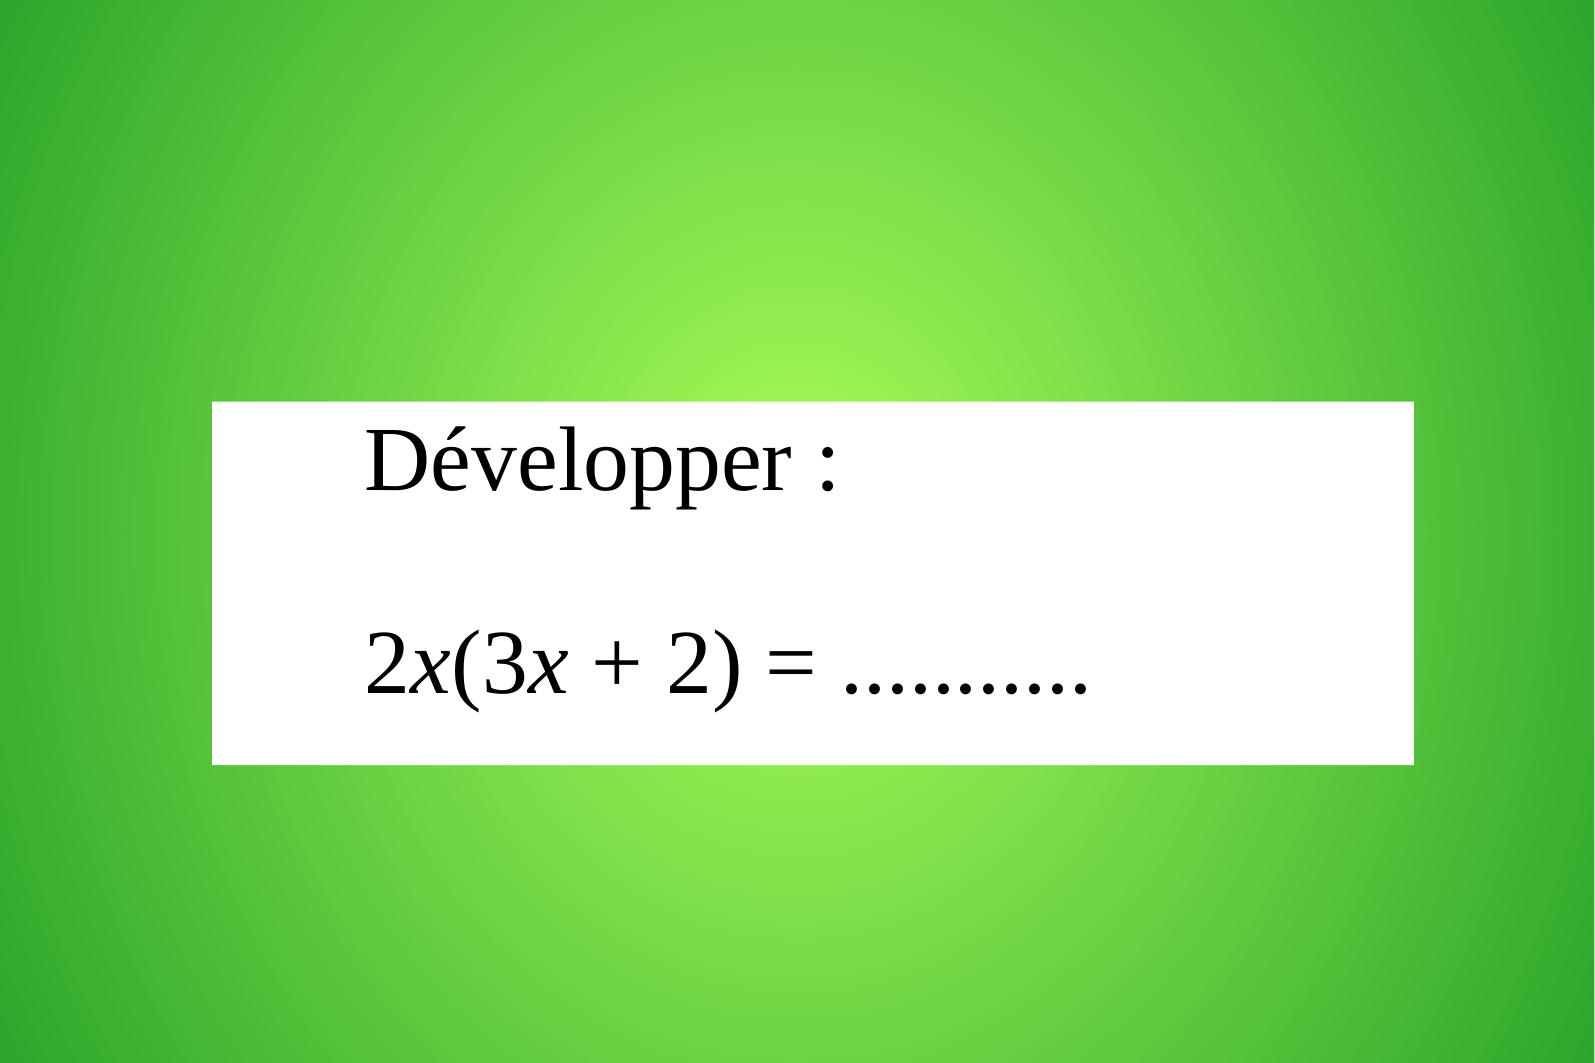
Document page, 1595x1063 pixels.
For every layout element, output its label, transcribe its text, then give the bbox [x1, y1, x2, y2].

picture [0, 0, 1595, 1063]
text_box Développer : 2x(3x + 2) = ........... [212, 401, 1414, 766]
